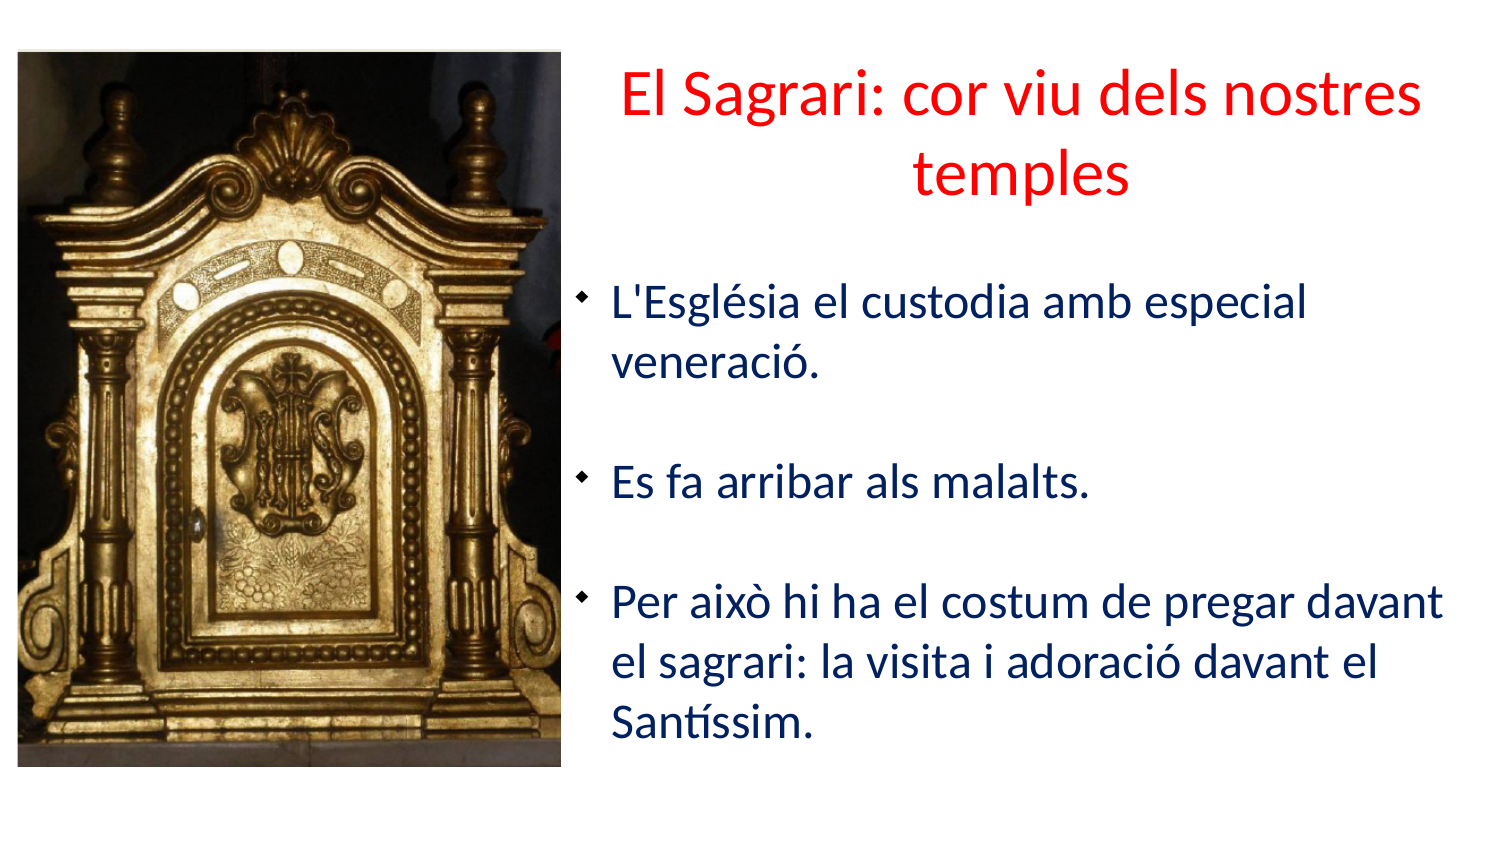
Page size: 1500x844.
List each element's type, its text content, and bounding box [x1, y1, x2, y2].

picture [17, 49, 561, 767]
text_box El Sagrari: cor viu dels nostres temples L'Església el custodia amb especial veneració. Es fa arribar als malalts. Per això hi ha el costum de pregar davant el sagrari: la visita i adoració davant el Santíssim. [560, 41, 1483, 757]
